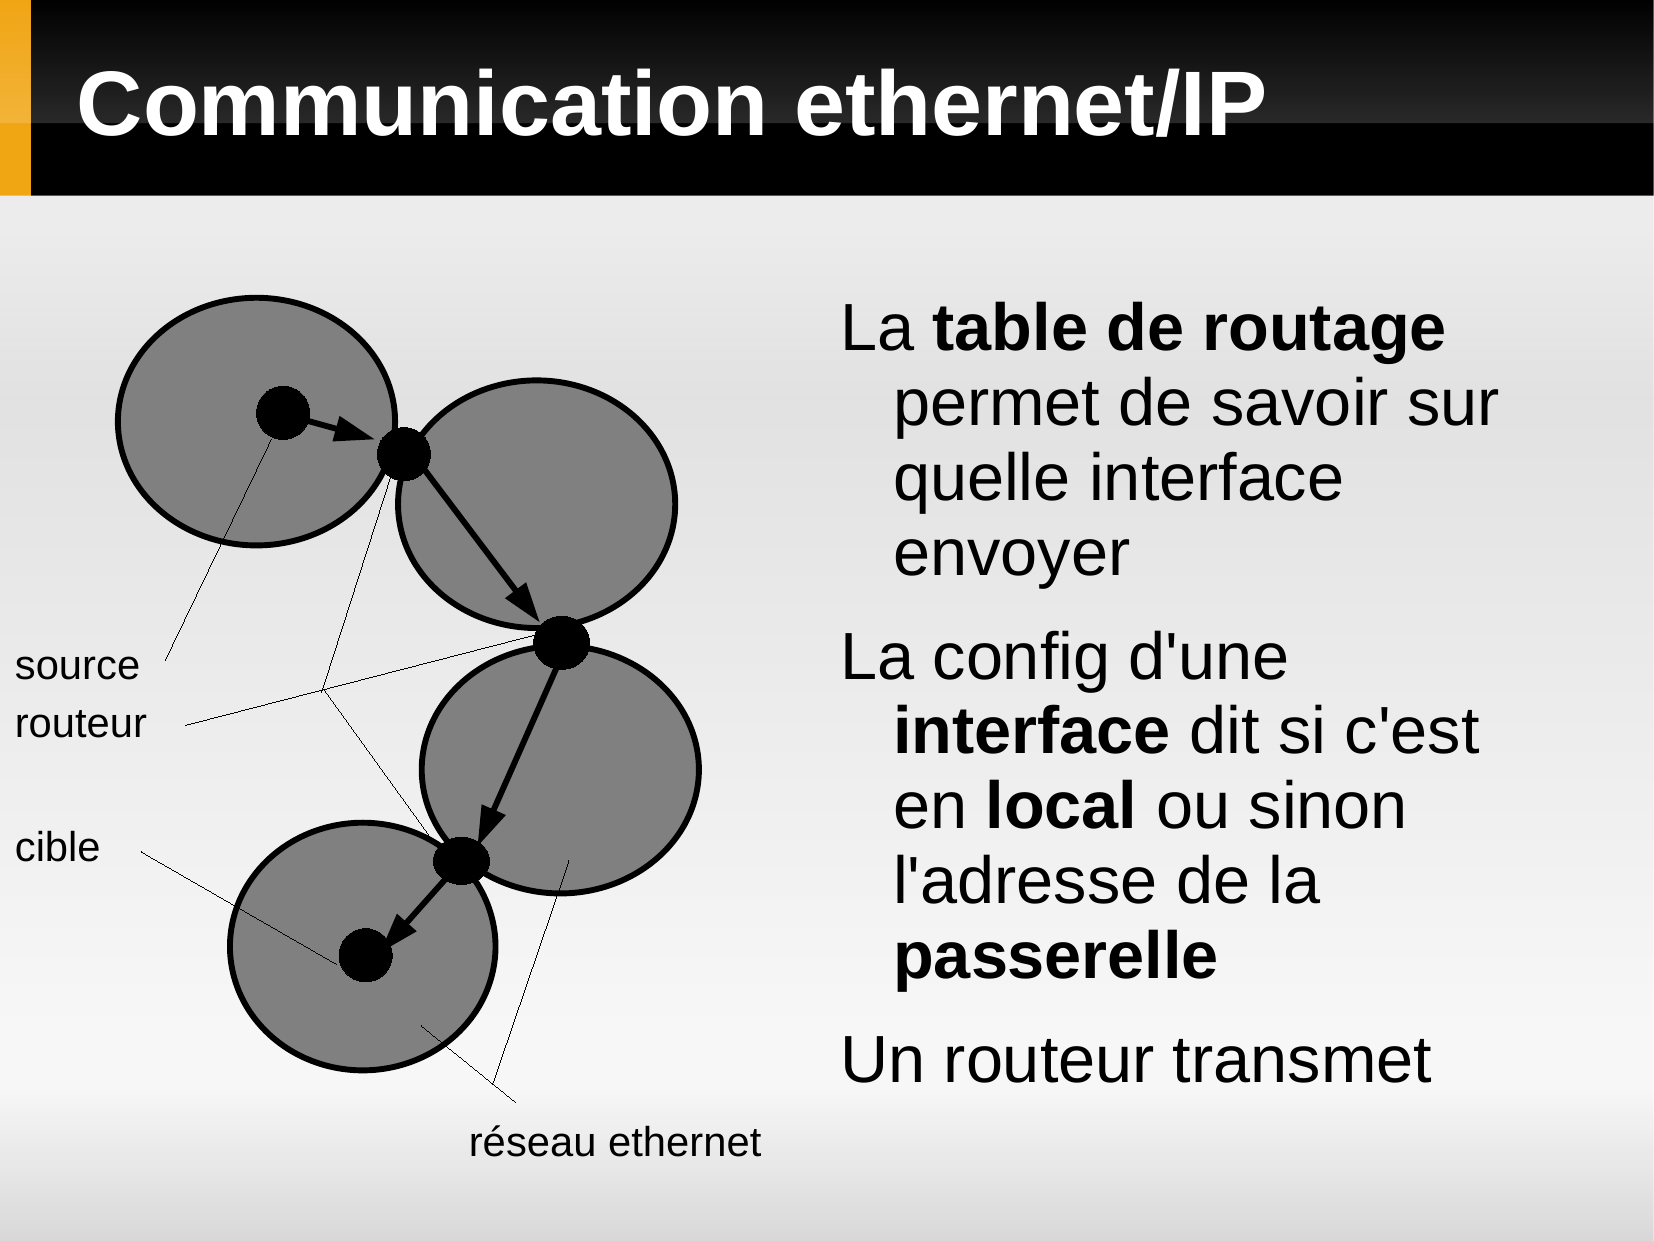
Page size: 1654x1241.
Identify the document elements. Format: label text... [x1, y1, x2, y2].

text_box source [0, 633, 170, 698]
text_box cible [0, 816, 128, 881]
text_box [117, 297, 699, 1071]
picture [0, 0, 1654, 1241]
text_box réseau ethernet [454, 1111, 820, 1175]
list La table de routage permet de savoir sur quelle interface envoyer La config d'une interface dit si c'est en local ou sinon l'adresse de la passerelle Un routeur transmet [822, 290, 1572, 1205]
title Communication ethernet/IP [76, 0, 1565, 208]
text_box routeur [0, 692, 185, 757]
